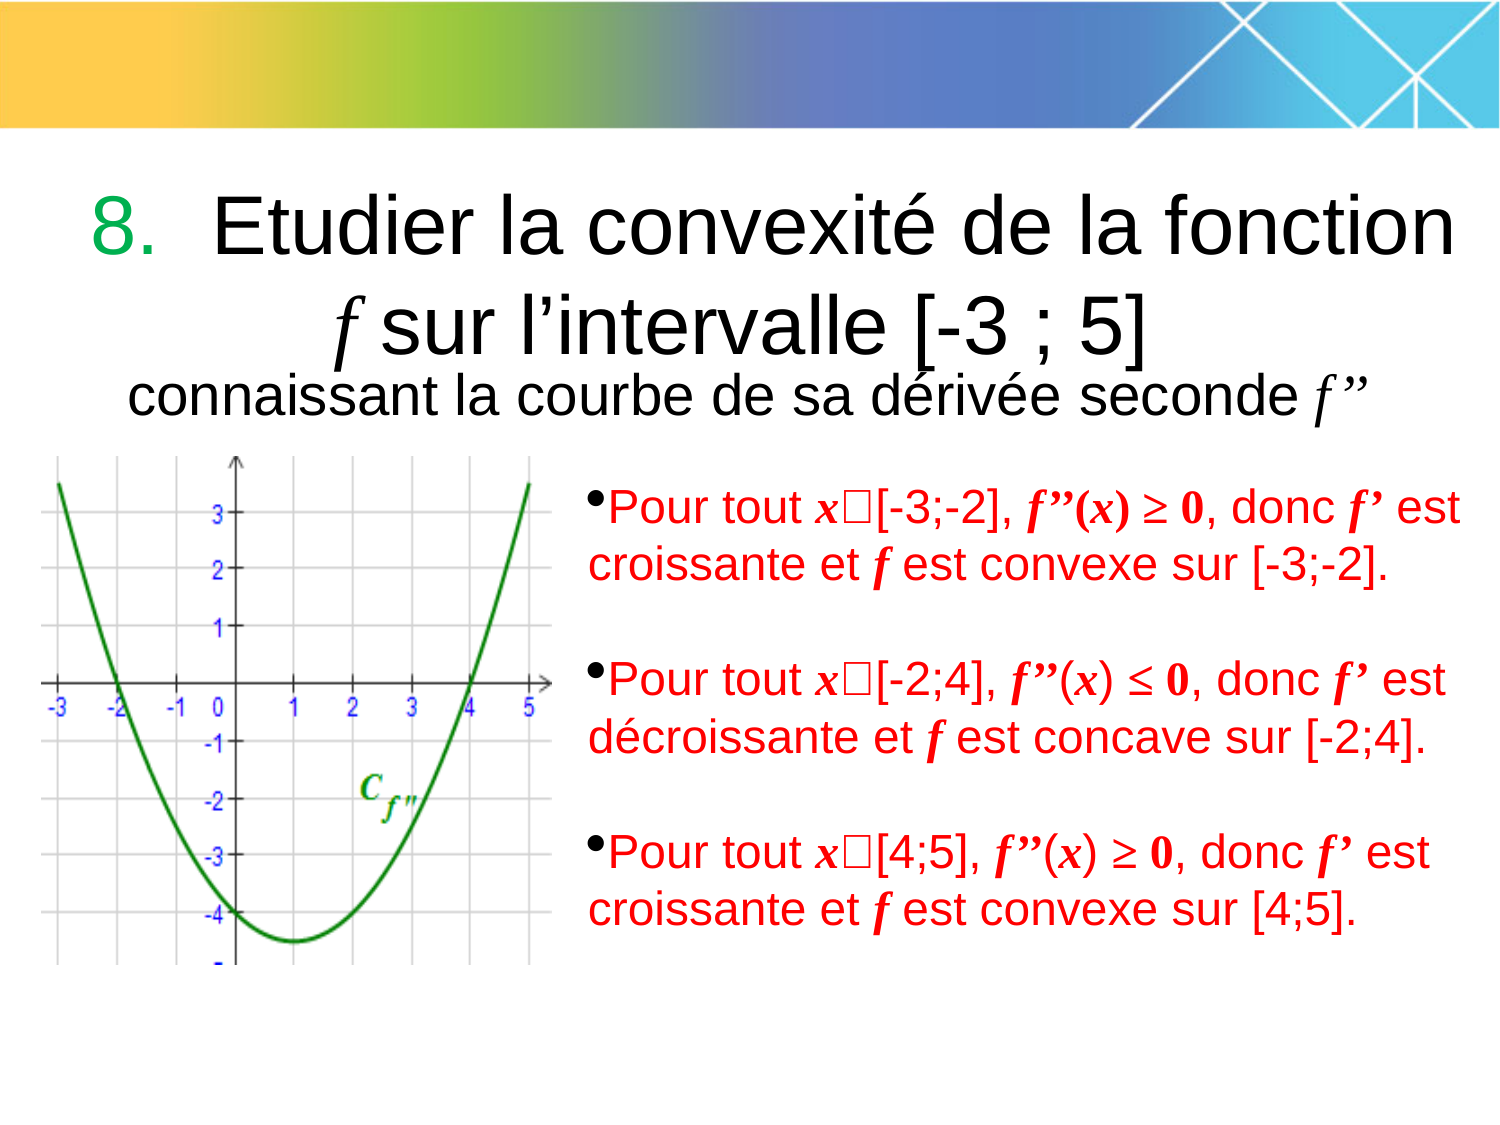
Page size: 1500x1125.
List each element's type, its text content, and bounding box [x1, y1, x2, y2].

text_box Etudier la convexité de la fonction f sur l’intervalle [-3 ; 5] [75, 164, 1500, 338]
text_box Pour tout x[-3;-2], f’’(x) ≥ 0, donc f’ est croissante et f est convexe sur [-3;-2]. Pour tout x[-2;4], f’’(x) ≤ 0, donc f’ est décroissante et f est concave sur [-2;4]. Pour tout x[4;5], f’’(x) ≥ 0, donc f’ est croissante et f est convexe sur [4;5]. [572, 468, 1483, 948]
text_box connaissant la courbe de sa dérivée seconde f’’ [112, 349, 1400, 436]
picture [41, 456, 552, 965]
